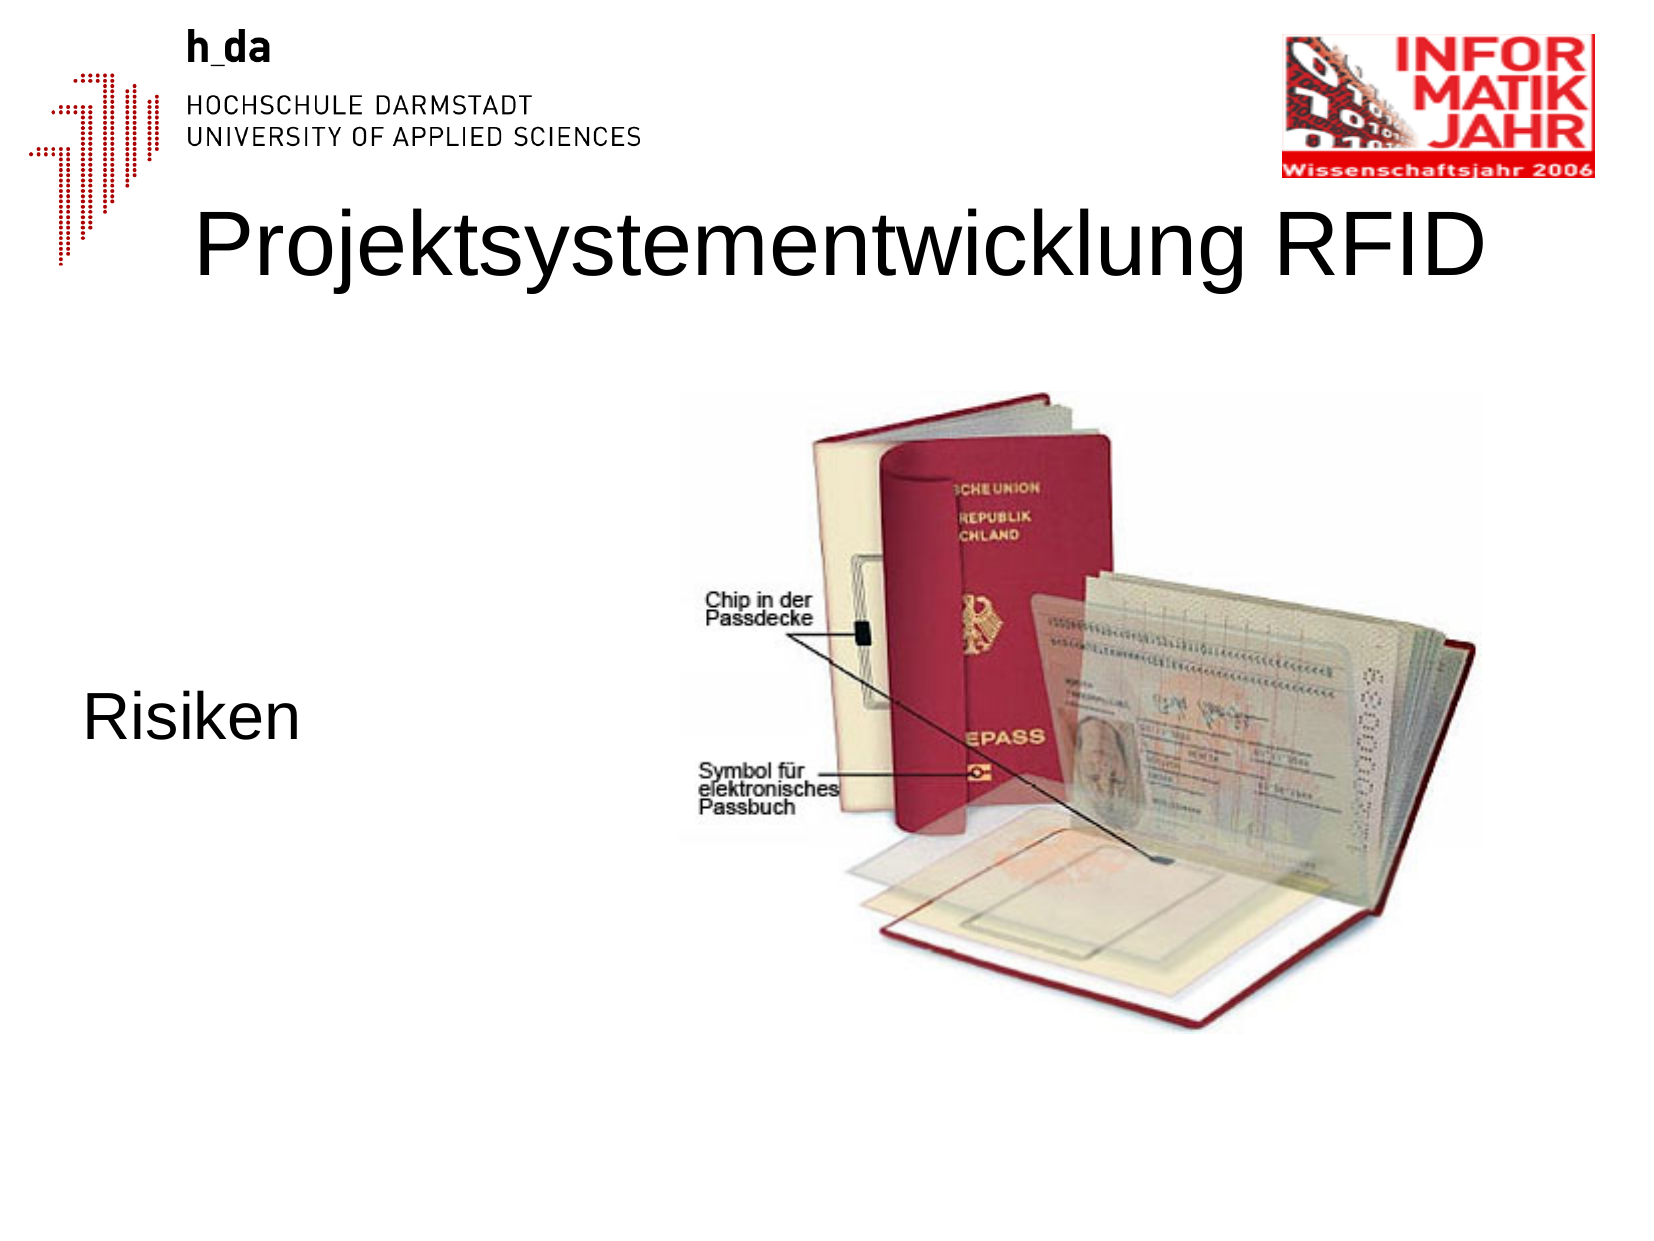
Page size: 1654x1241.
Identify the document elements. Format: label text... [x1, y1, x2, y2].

picture [1282, 34, 1595, 49]
subtitle Risiken [82, 324, 827, 1109]
picture [29, 29, 640, 266]
title Projektsystementwicklung RFID [59, 49, 1625, 296]
picture [679, 391, 1482, 1034]
